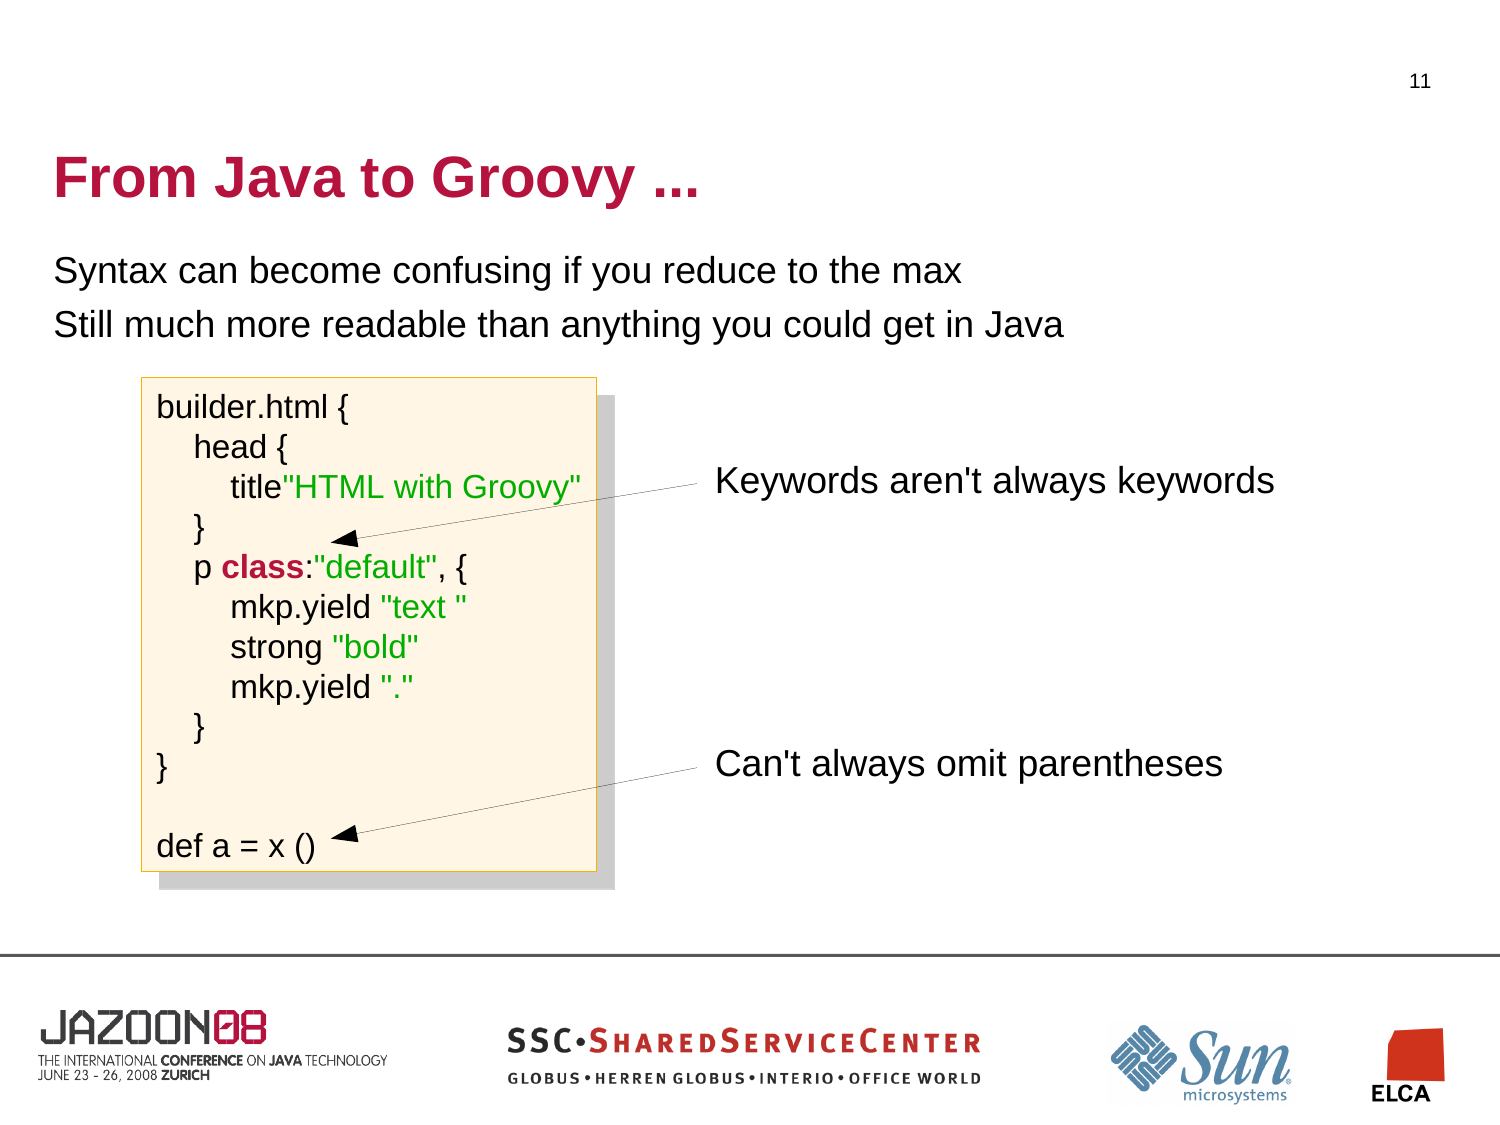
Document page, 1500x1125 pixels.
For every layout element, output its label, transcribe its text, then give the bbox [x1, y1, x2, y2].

picture [1370, 1025, 1446, 1105]
list Syntax can become confusing if you reduce to the max Still much more readable than anything you could get in Java [53, 249, 1450, 953]
text_box Keywords aren't always keywords [699, 448, 1287, 508]
text_box builder.html { head { title"HTML with Groovy" } p class:"default", { mkp.yield "text " strong "bold" mkp.yield "." } } def a = x () [141, 377, 596, 872]
picture [1107, 1021, 1294, 1107]
text_box Can't always omit parentheses [699, 731, 1237, 792]
title From Java to Groovy ... [53, 119, 1447, 245]
picture [37, 1007, 387, 1084]
